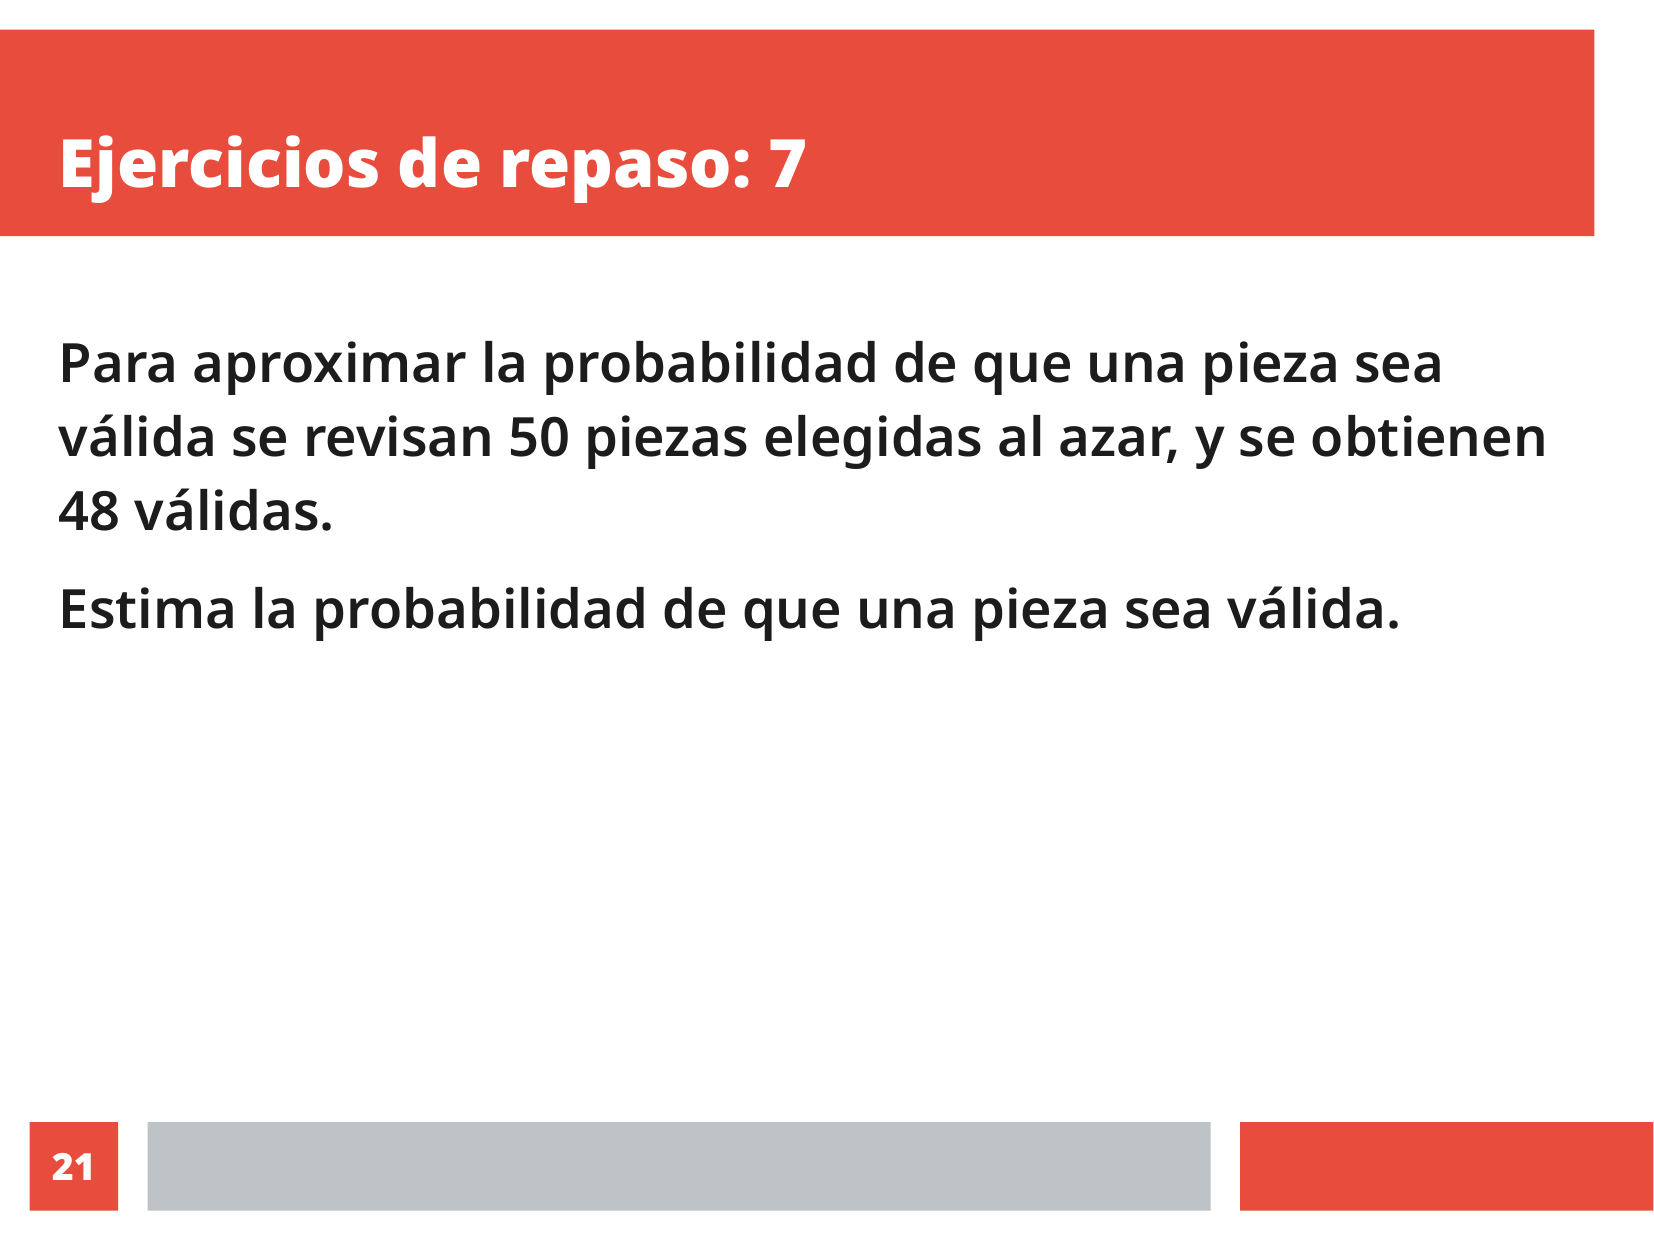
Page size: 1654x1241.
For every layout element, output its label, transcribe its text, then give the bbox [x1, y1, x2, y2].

list Para aproximar la probabilidad de que una pieza sea válida se revisan 50 piezas elegidas al azar, y se obtienen 48 válidas. Estima la probabilidad de que una pieza sea válida. [59, 324, 1565, 1093]
title Ejercicios de repaso: 7 [59, 59, 1595, 207]
